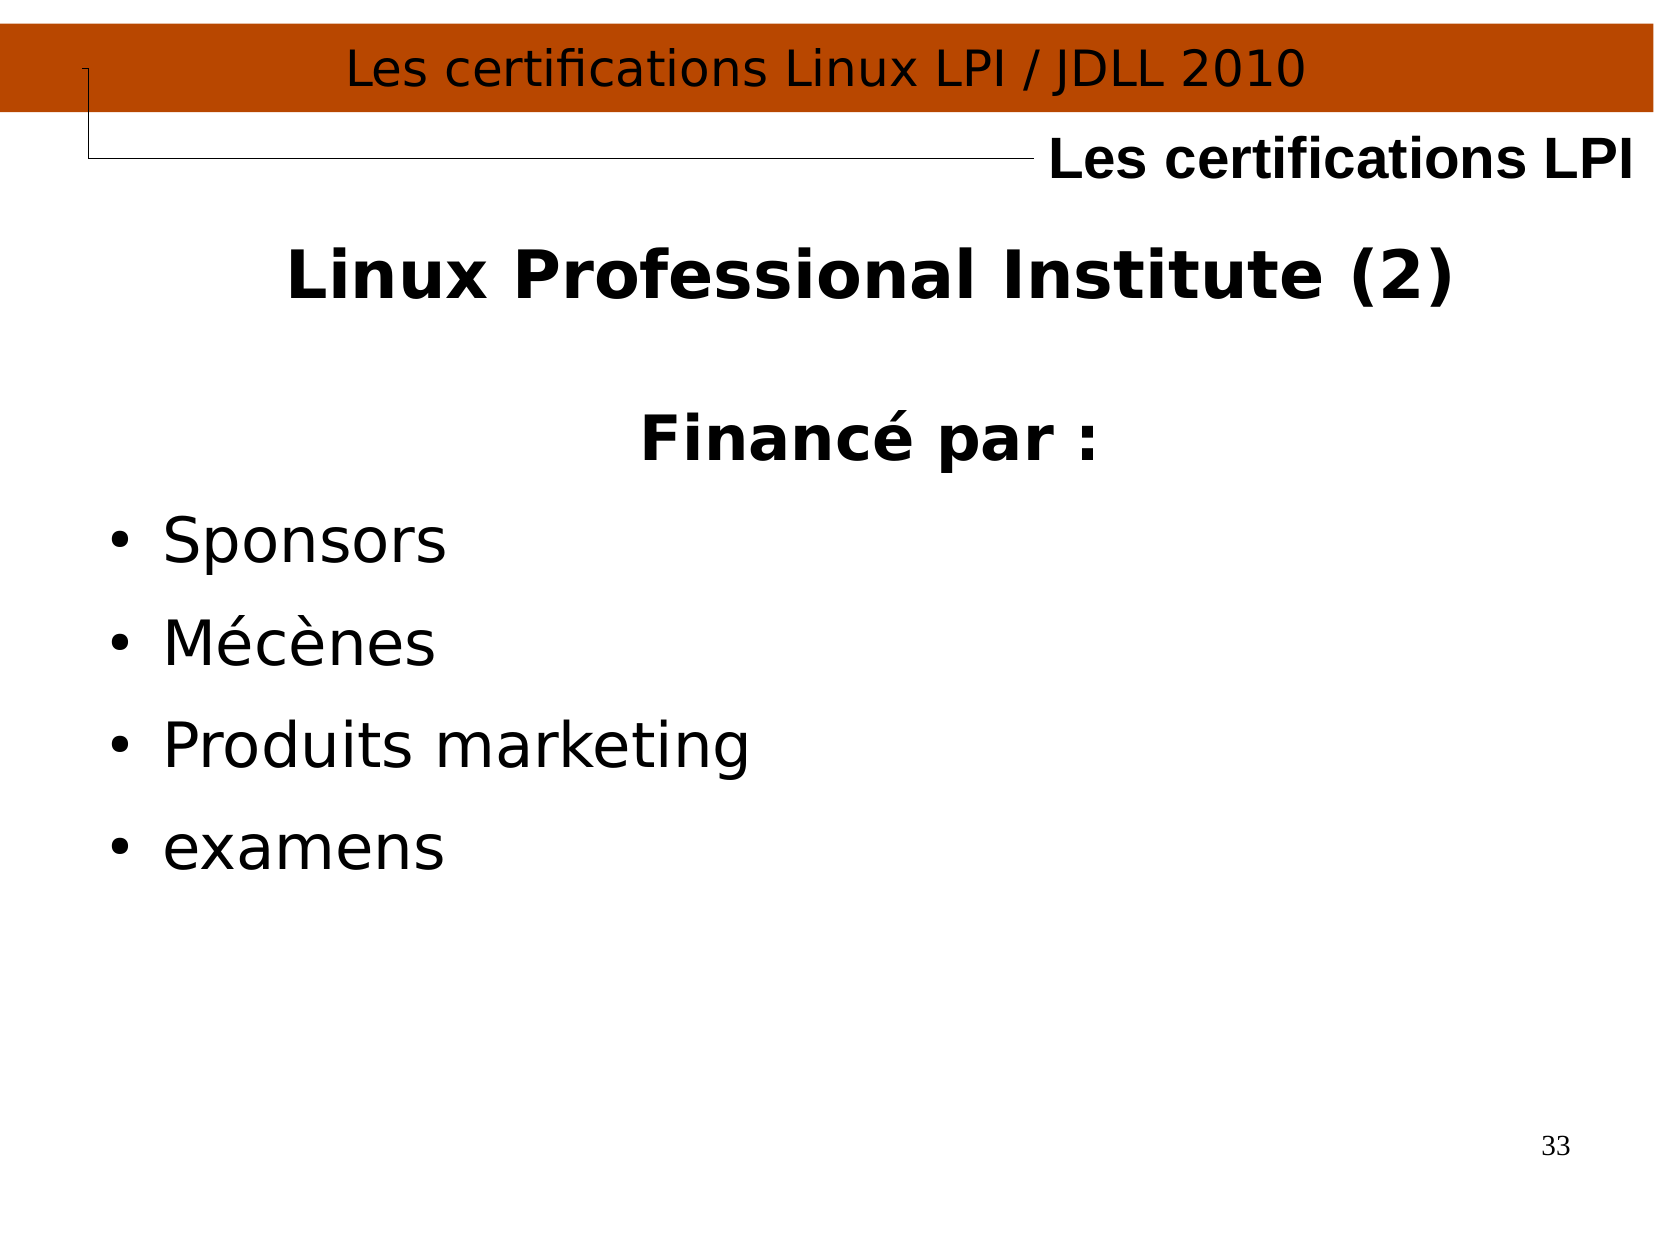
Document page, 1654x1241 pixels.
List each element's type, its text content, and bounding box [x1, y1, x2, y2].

title Les certifications Linux LPI / JDLL 2010 [82, 39, 1571, 99]
text_box Les certifications LPI [1033, 118, 1654, 198]
text_box [0, 23, 1654, 113]
list Linux Professional Institute (2) Financé par : Sponsors Mécènes Produits marketing examens [91, 236, 1580, 1047]
